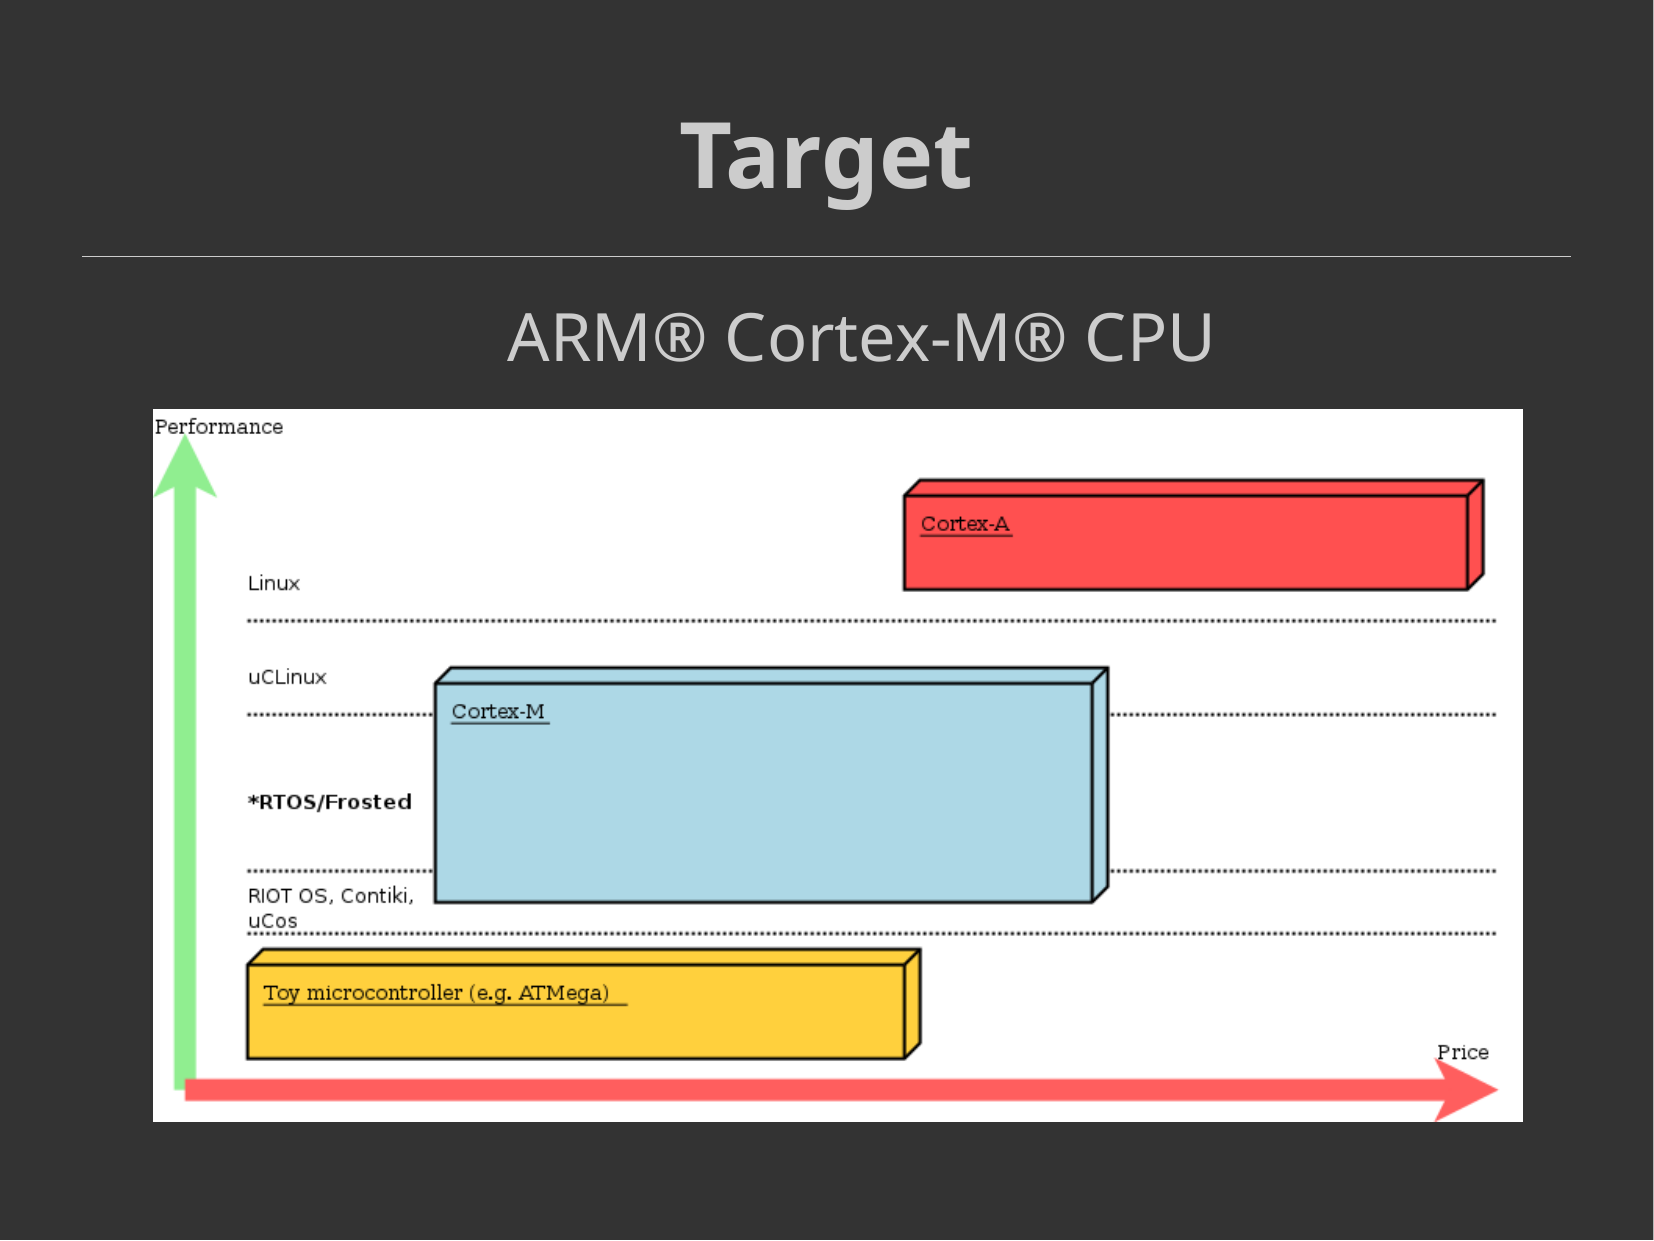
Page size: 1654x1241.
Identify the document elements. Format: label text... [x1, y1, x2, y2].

picture [153, 409, 1523, 1123]
title Target [82, 49, 1571, 257]
list ARM® Cortex-M® CPU [82, 290, 1571, 1010]
